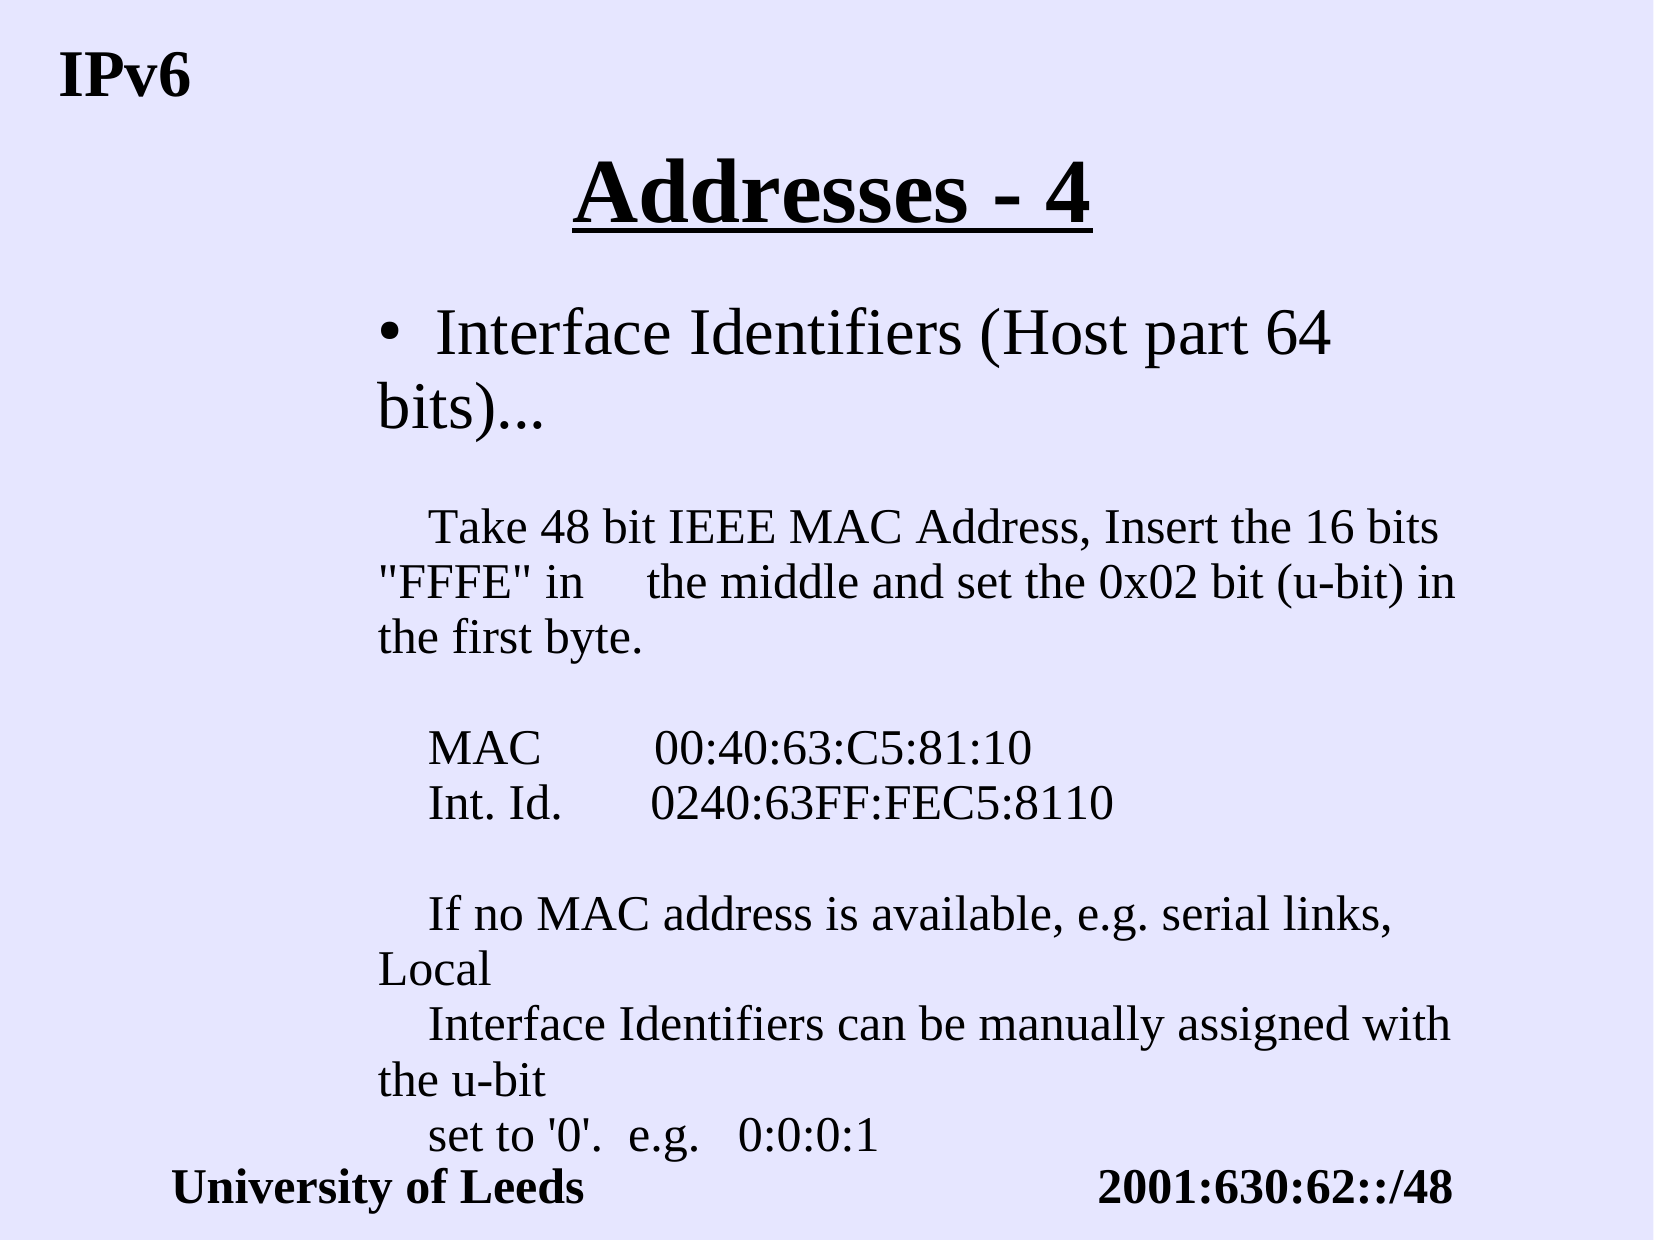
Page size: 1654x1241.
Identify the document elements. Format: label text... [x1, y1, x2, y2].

list Interface Identifiers (Host part 64 bits)... Take 48 bit IEEE MAC Address, Insert the 16 bits "FFFE" in the middle and set the 0x02 bit (u-bit) in the first byte. MAC 00:40:63:C5:81:10 Int. Id. 0240:63FF:FEC5:8110 If no MAC address is available, e.g. serial links, Local Interface Identifiers can be manually assigned with the u-bit set to '0'. e.g. 0:0:0:1 [82, 295, 1571, 1109]
title Addresses - 4 [88, 88, 1577, 296]
